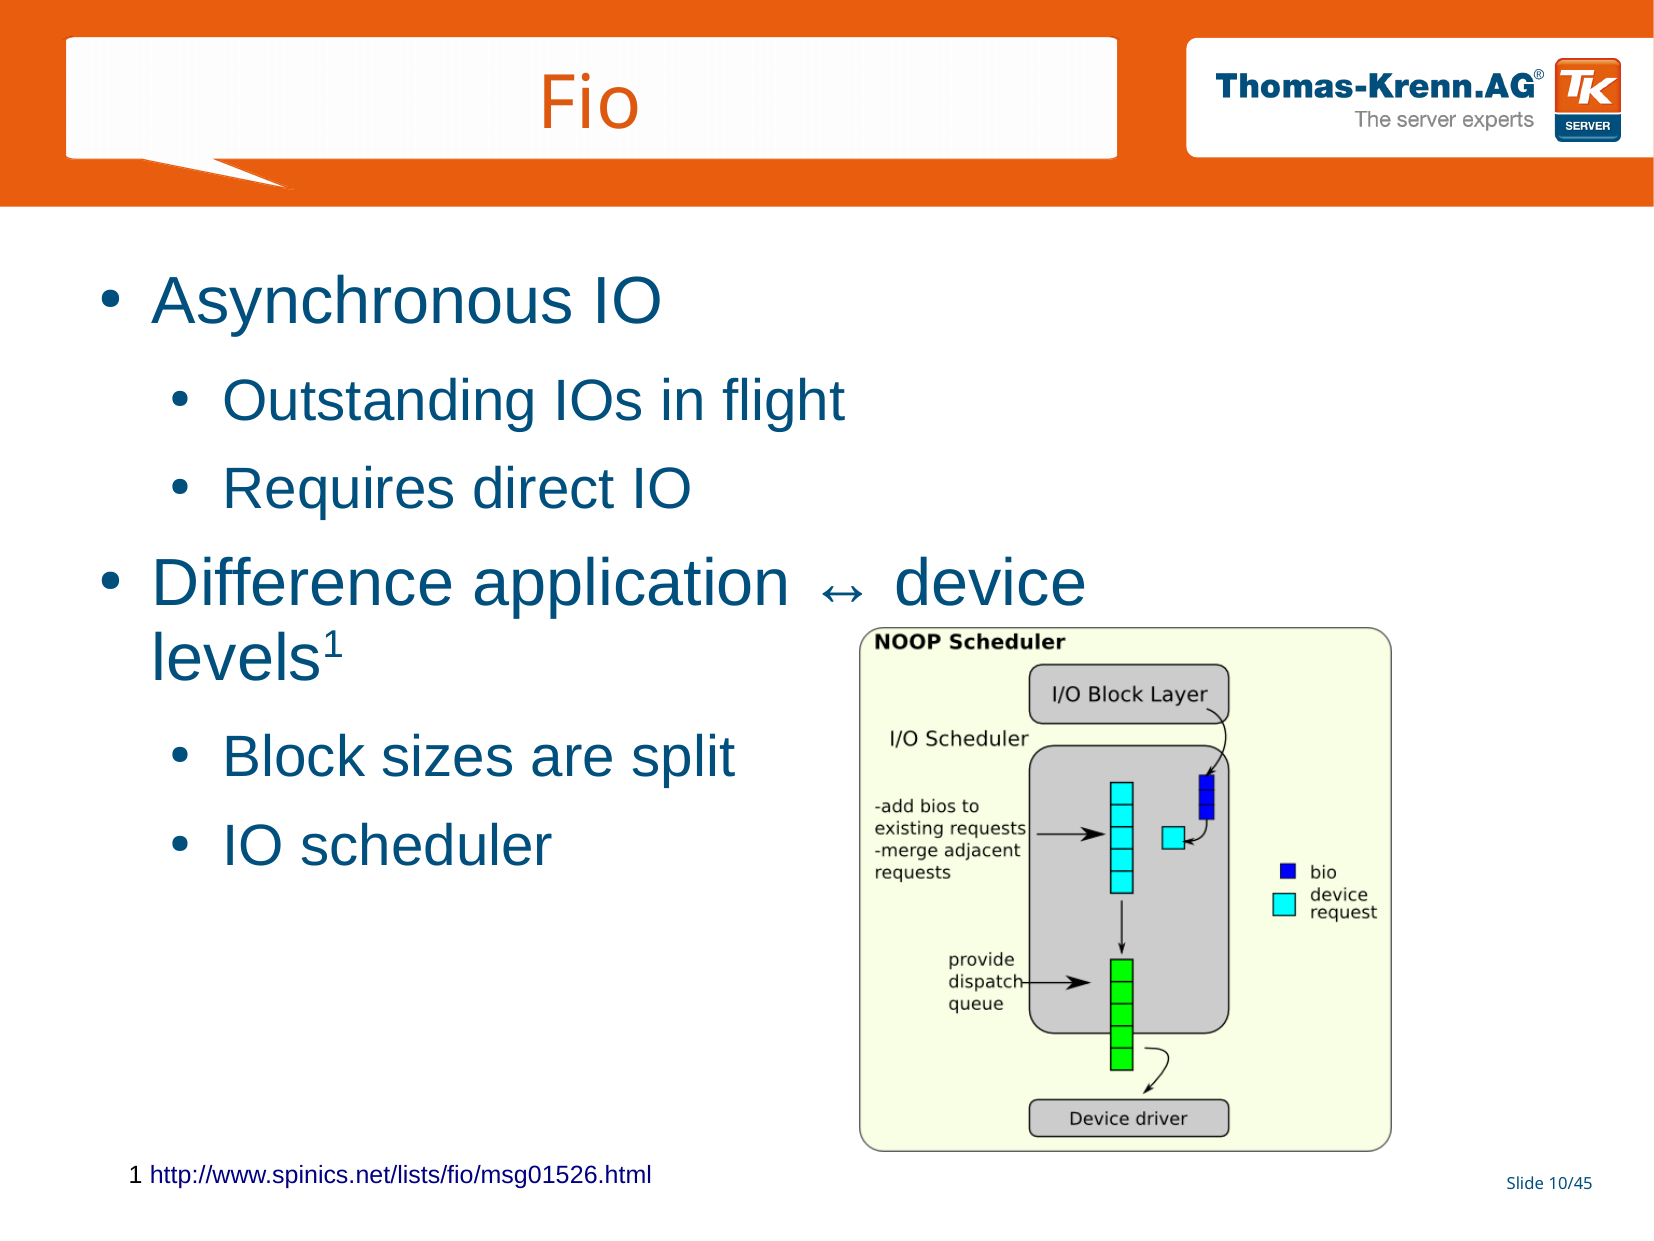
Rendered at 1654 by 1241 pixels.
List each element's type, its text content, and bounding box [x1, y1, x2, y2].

text_box 1 http://www.spinics.net/lists/fio/msg01526.html [113, 1152, 1052, 1196]
title Fio [69, 35, 1110, 165]
picture [859, 627, 1392, 1153]
picture [1216, 58, 1621, 142]
picture [63, 36, 1120, 190]
list Asynchronous IO Outstanding IOs in flight Requires direct IO Difference application ↔ device levels1 Block sizes are split IO scheduler [81, 263, 1570, 1092]
